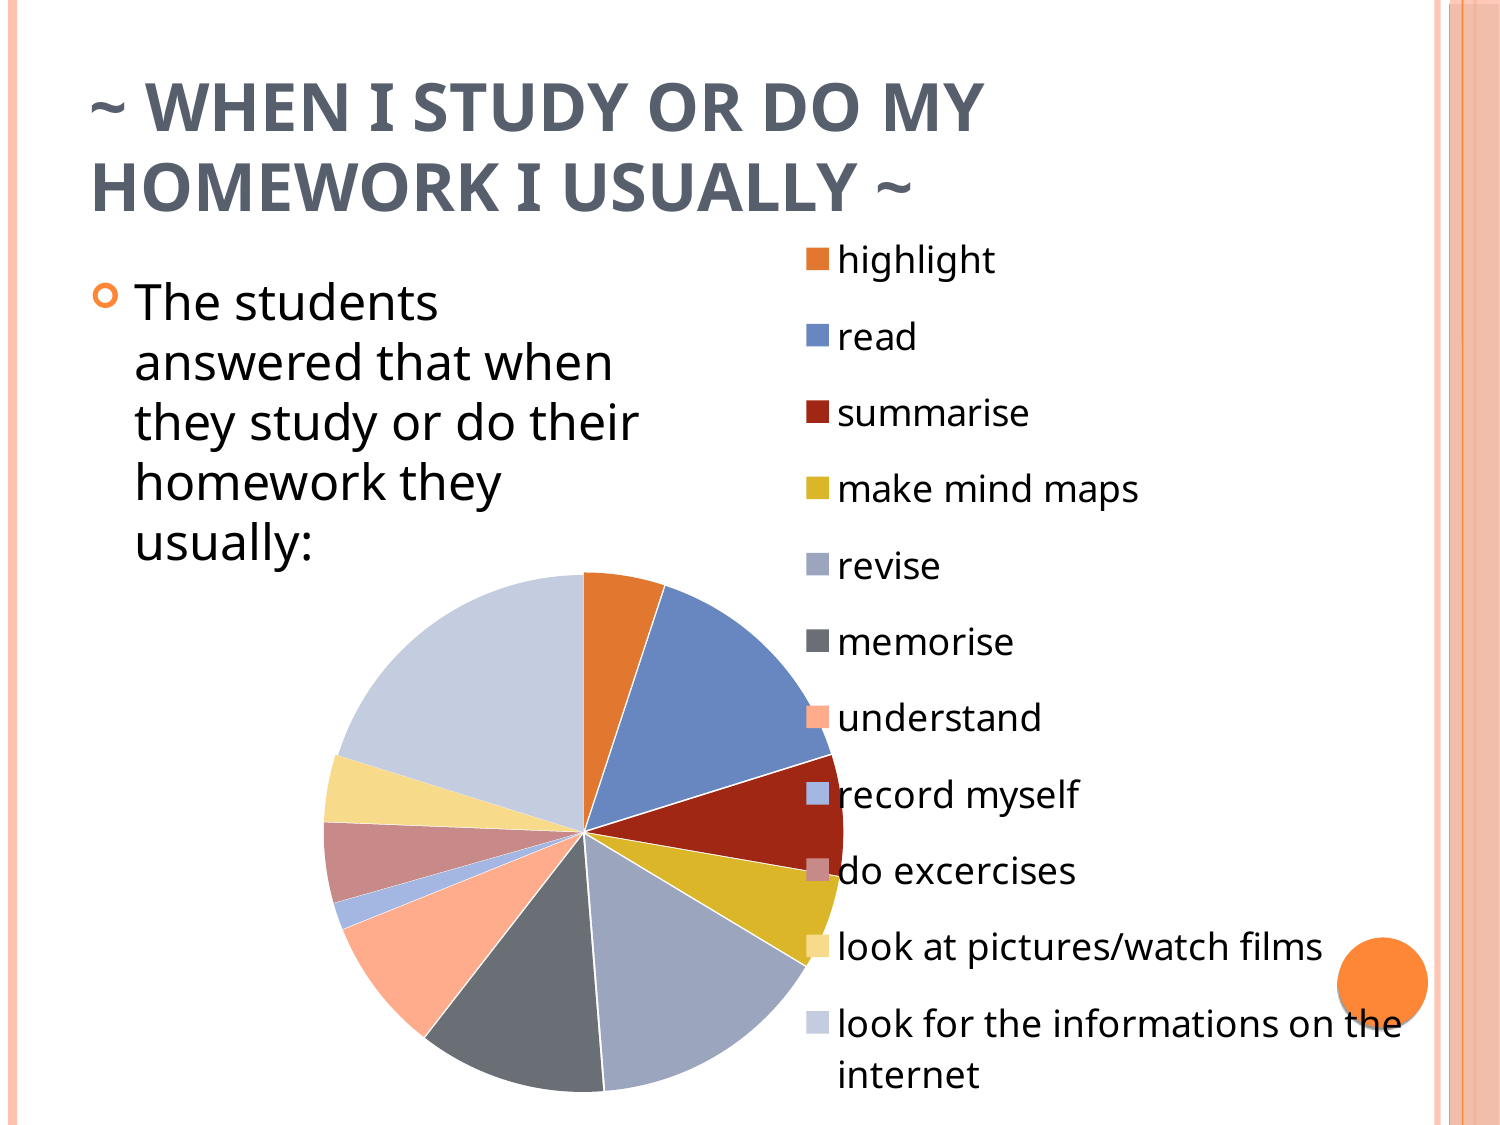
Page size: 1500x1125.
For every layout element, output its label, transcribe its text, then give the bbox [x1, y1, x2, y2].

chart [64, 101, 1425, 1125]
title ~ When I study or do my homework I usually ~ [75, 45, 1300, 101]
